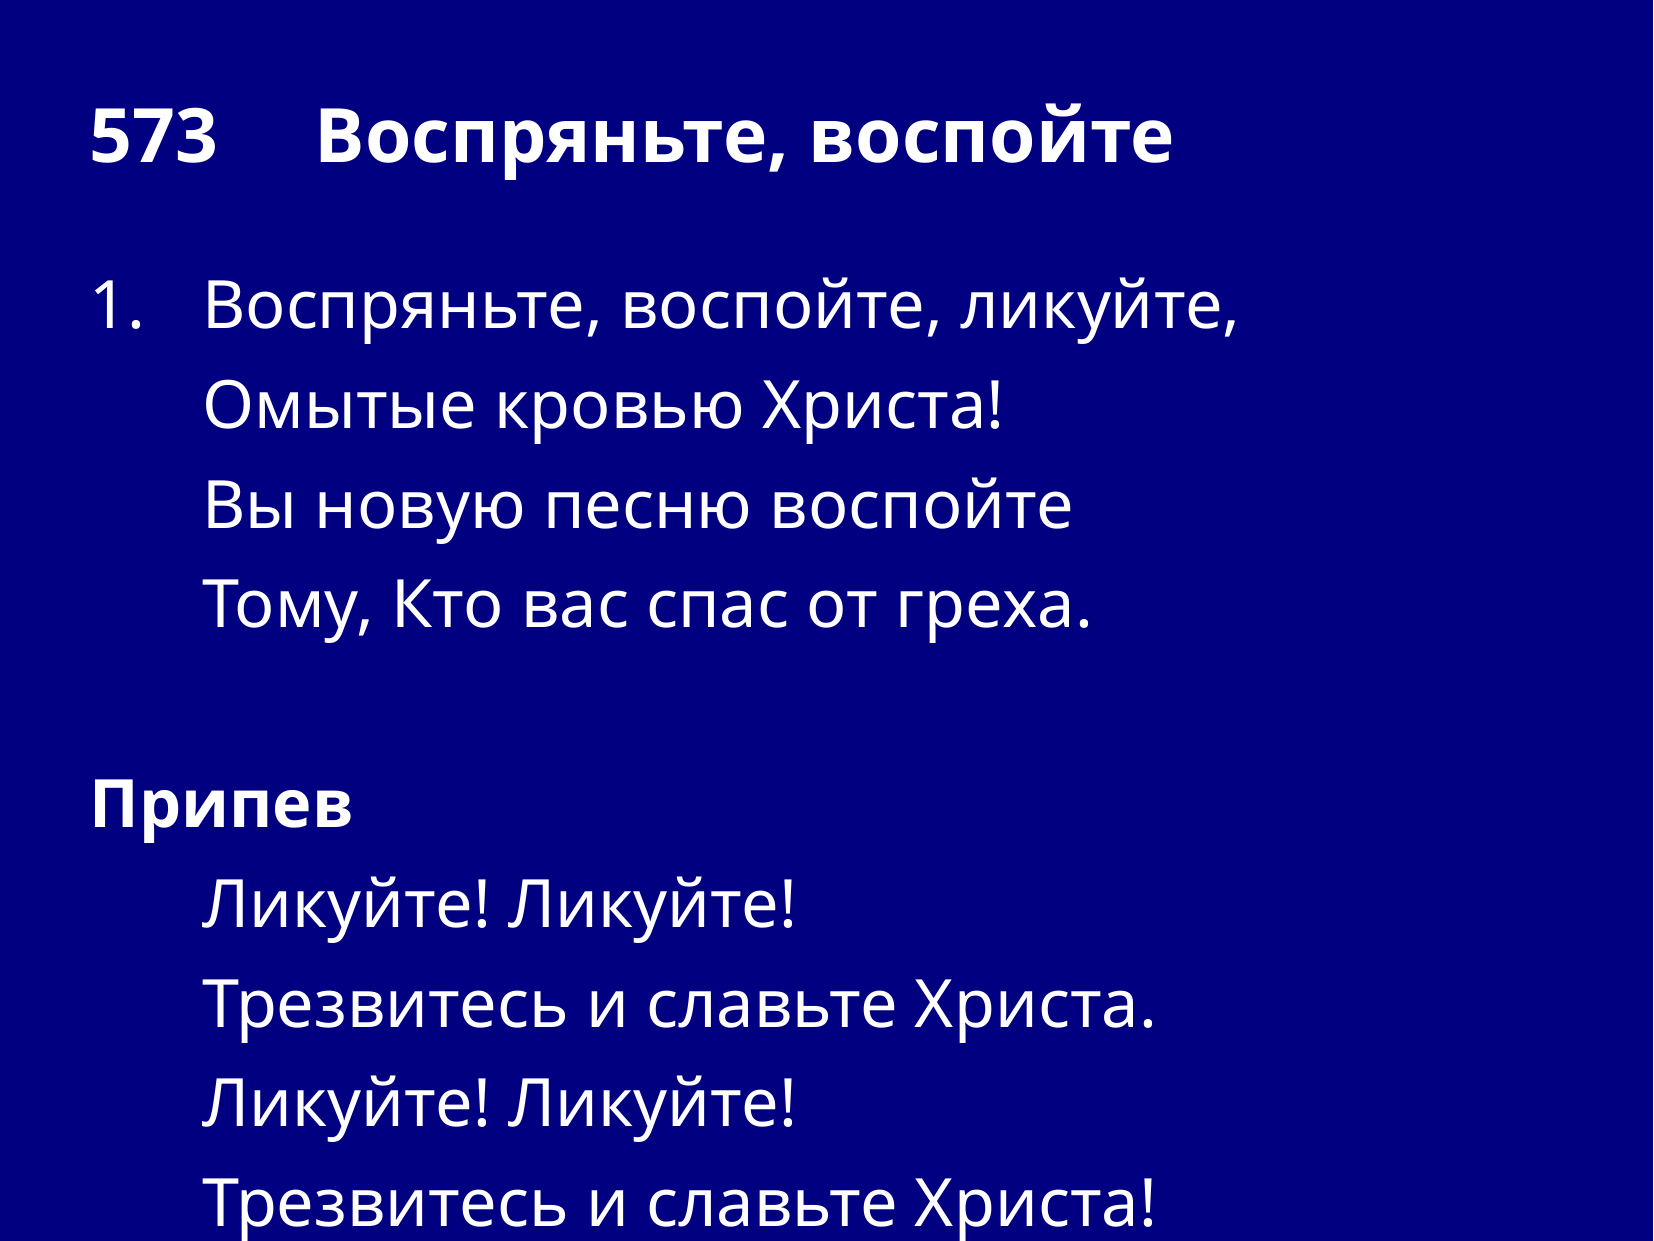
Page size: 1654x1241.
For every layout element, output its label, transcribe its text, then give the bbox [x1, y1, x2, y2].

text_box 1. Воспряньте, воспойте, ликуйте, Омытые кровью Христа! Вы новую песню воспойте Тому, Кто вас спас от греха. Припев Ликуйте! Ликуйте! Трезвитесь и славьте Христа. Ликуйте! Ликуйте! Трезвитесь и славьте Христа! [75, 188, 1576, 1163]
text_box 573 Воспряньте, воспойте [75, 75, 1576, 188]
